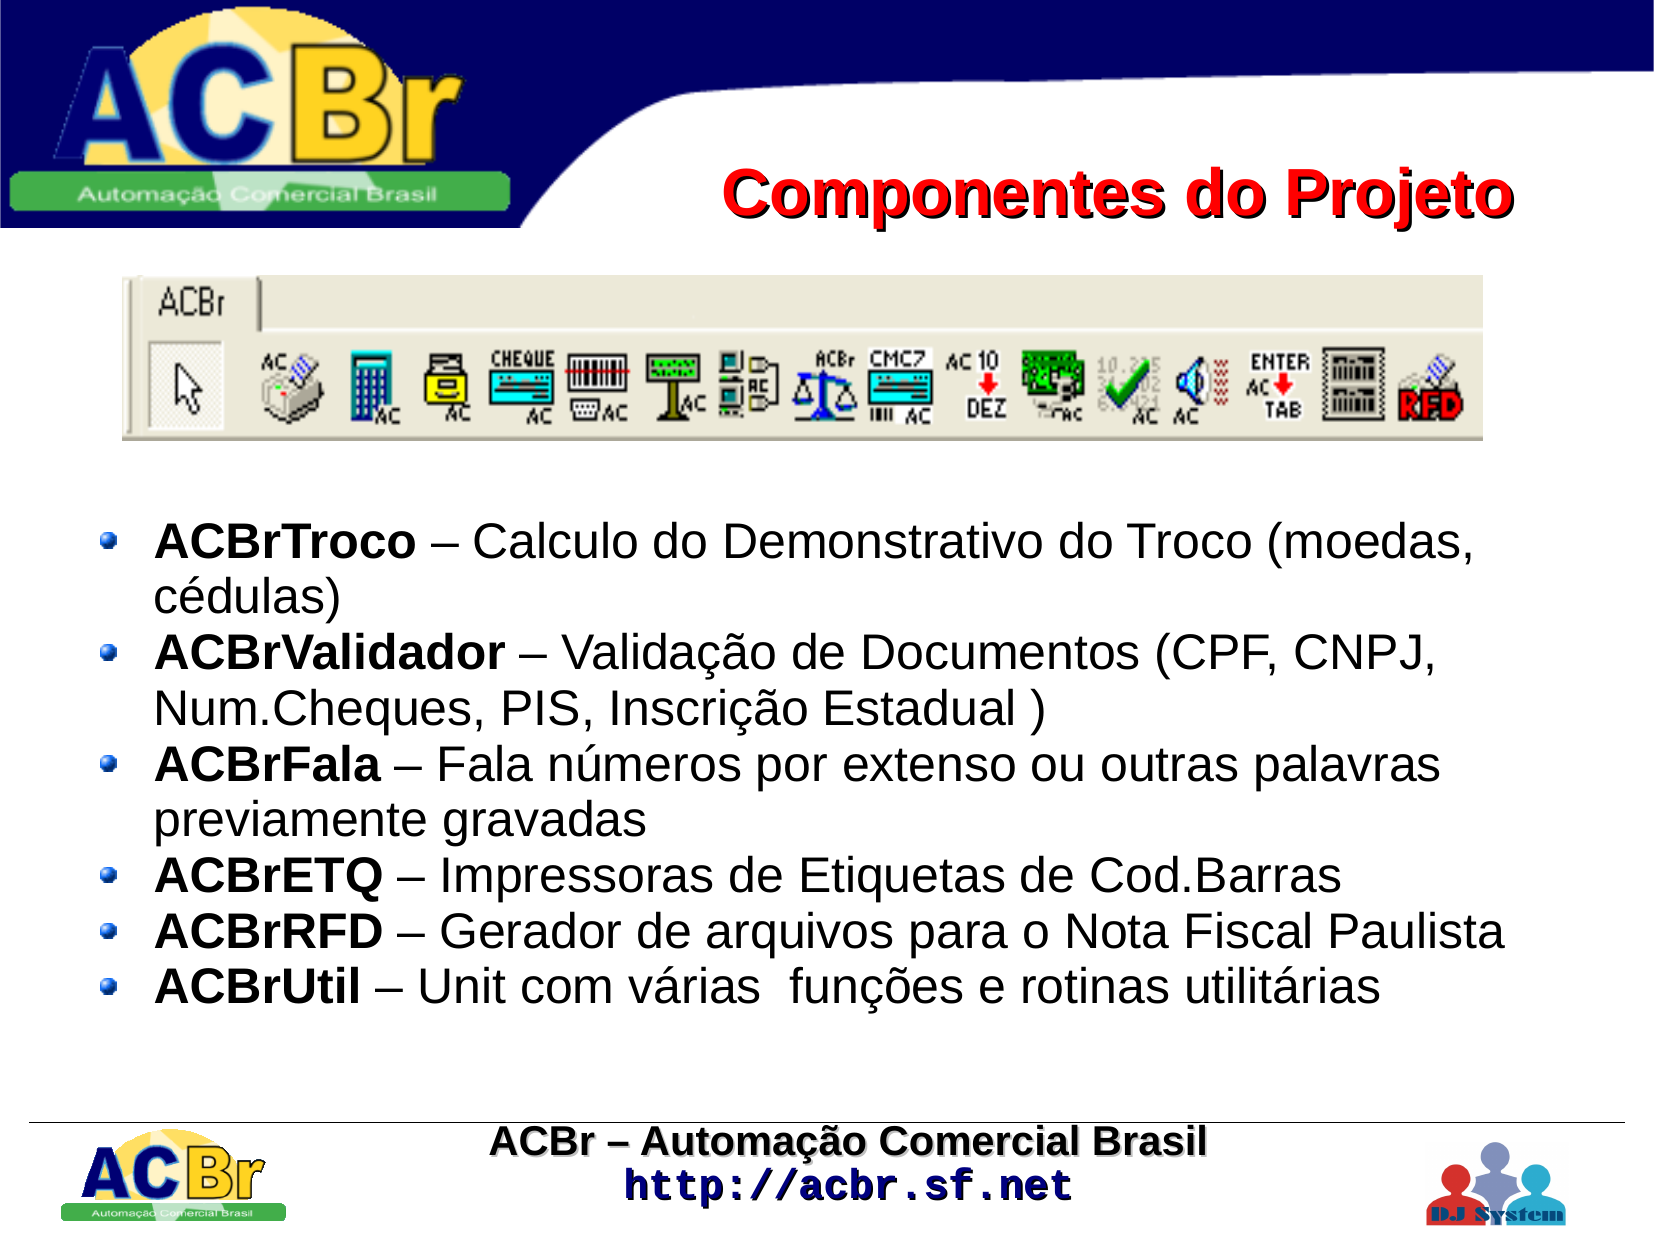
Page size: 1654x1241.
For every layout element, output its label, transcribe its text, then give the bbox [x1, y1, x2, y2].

picture [0, 0, 1654, 228]
picture [1425, 1142, 1569, 1227]
picture [122, 275, 1483, 441]
picture [59, 1127, 287, 1224]
title Componentes do Projeto [604, 108, 1631, 277]
list ACBrTroco – Calculo do Demonstrativo do Troco (moedas, cédulas) ACBrValidador – Validação de Documentos (CPF, CNPJ, Num.Cheques, PIS, Inscrição Estadual ) ACBrFala – Fala números por extenso ou outras palavras previamente gravadas ACBrETQ – Impressoras de Etiquetas de Cod.Barras ACBrRFD – Gerador de arquivos para o Nota Fiscal Paulista ACBrUtil – Unit com várias funções e rotinas utilitárias [82, 512, 1571, 1082]
